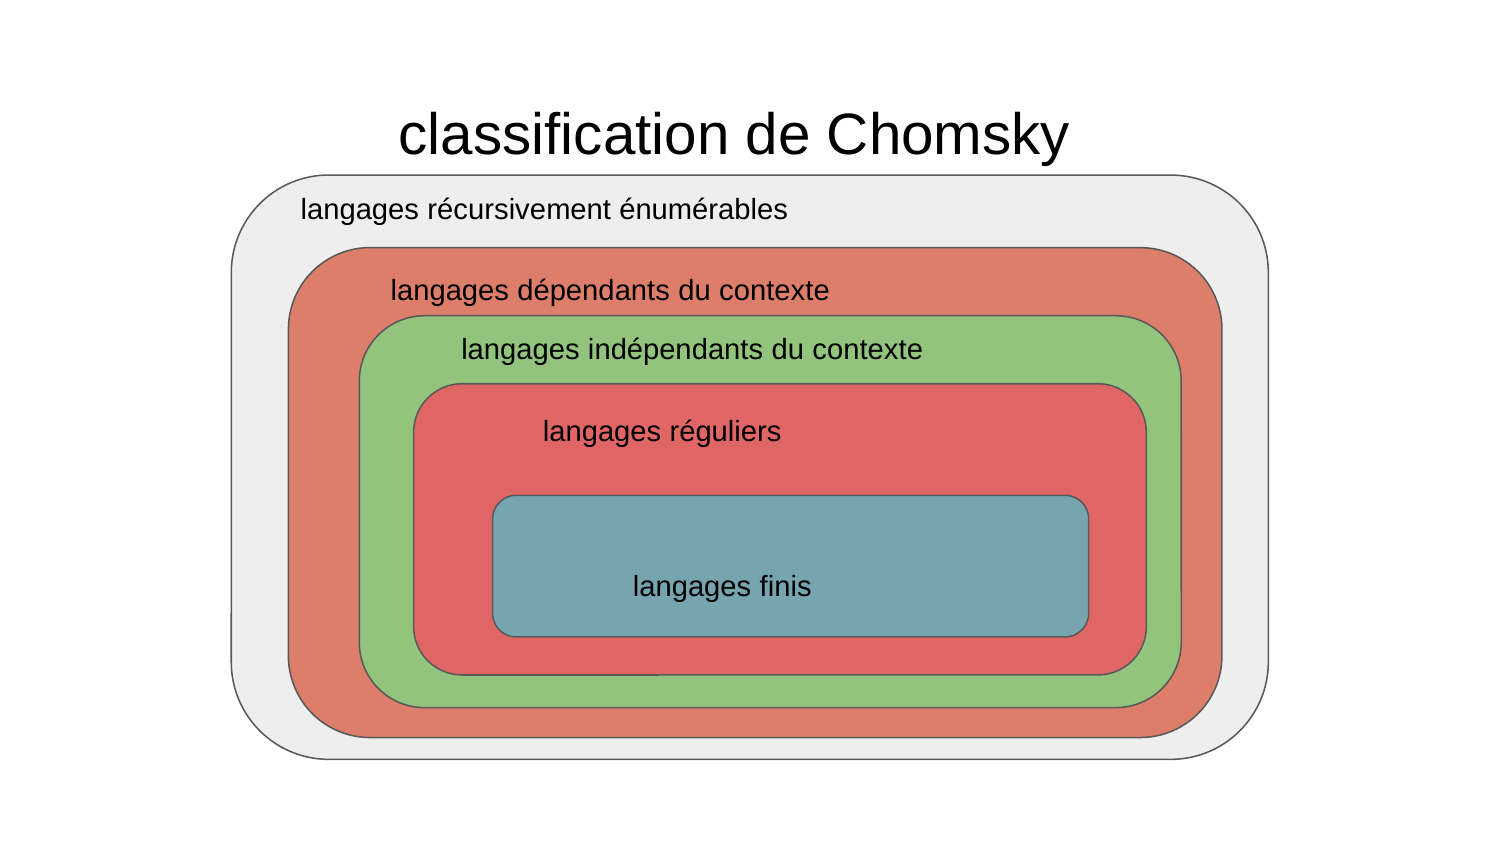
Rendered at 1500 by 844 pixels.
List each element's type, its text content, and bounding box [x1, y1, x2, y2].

text_box langages indépendants du contexte [446, 315, 1100, 384]
text_box langages réguliers [528, 397, 939, 466]
text_box langages récursivement énumérables [285, 175, 825, 244]
title classification de Chomsky [383, 81, 1117, 175]
text_box [231, 175, 1269, 760]
text_box langages finis [617, 552, 893, 605]
text_box langages dépendants du contexte [375, 255, 997, 324]
